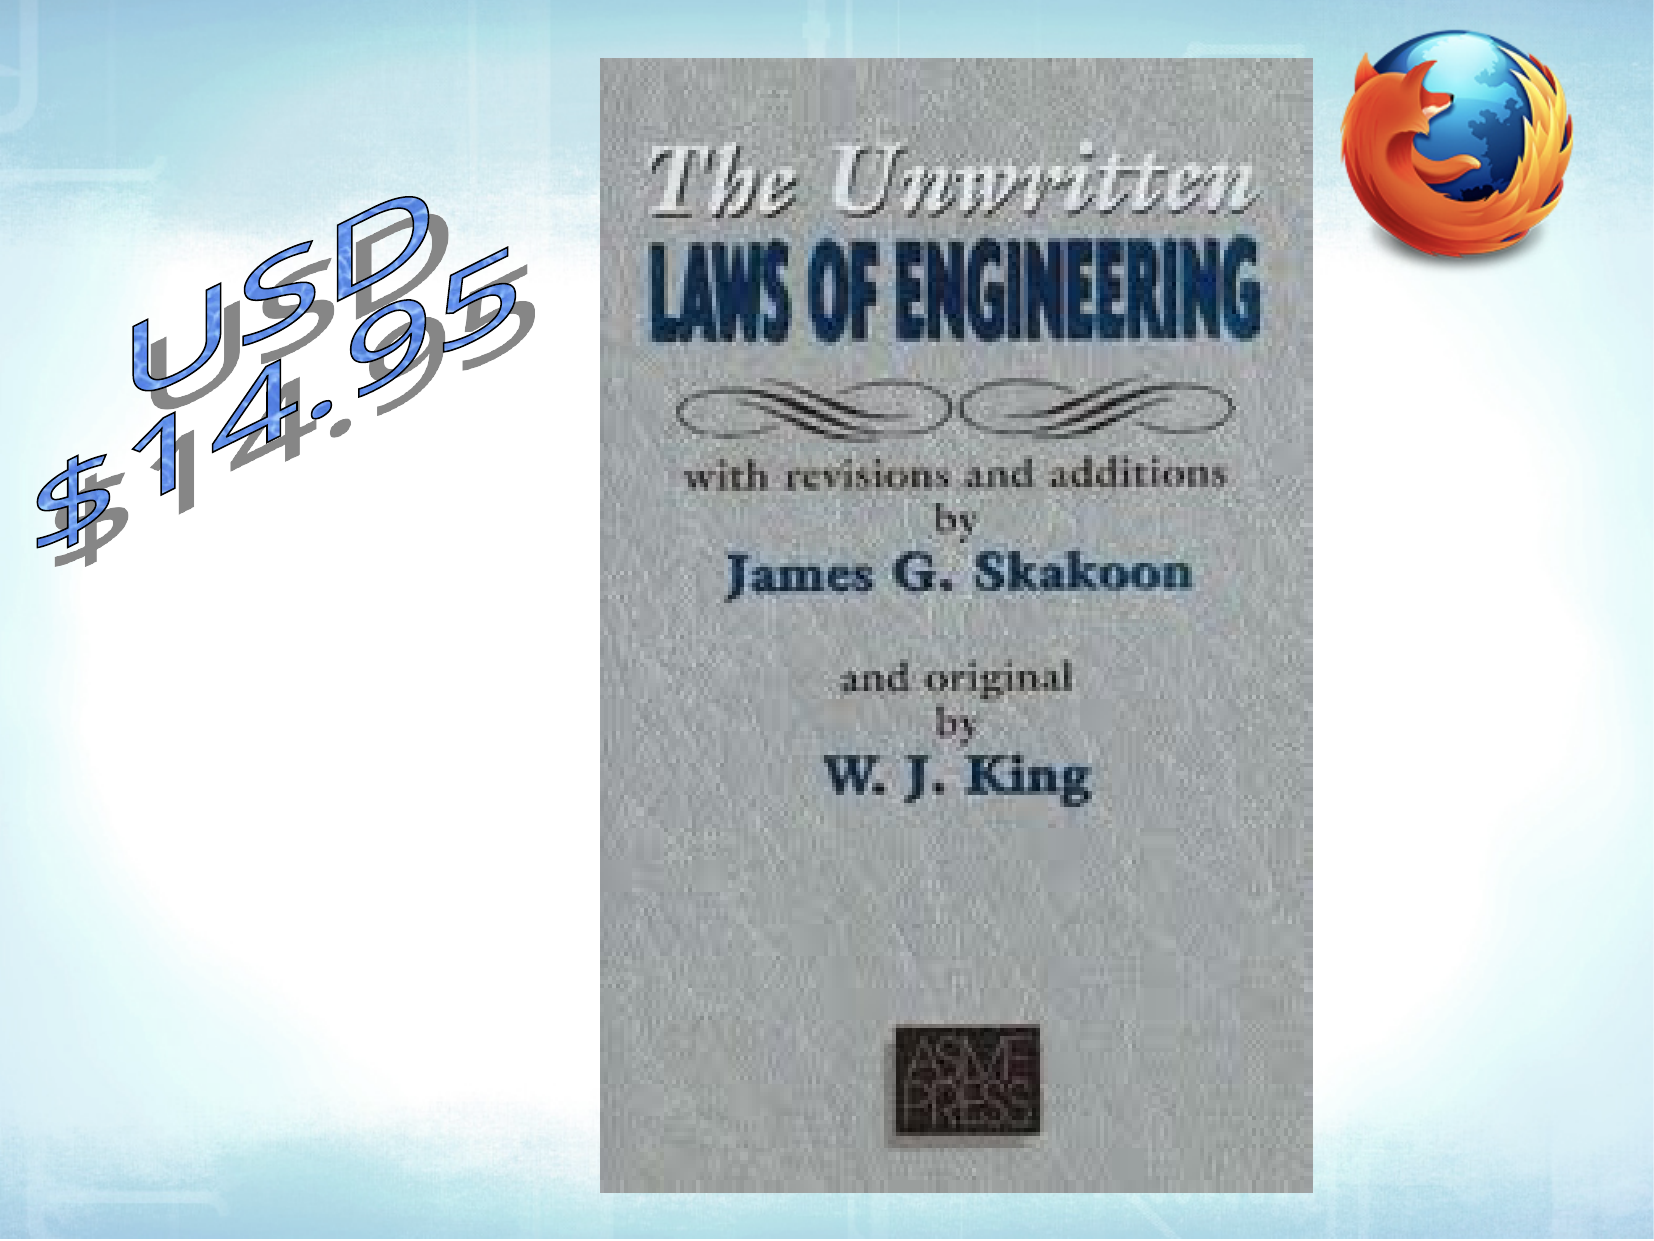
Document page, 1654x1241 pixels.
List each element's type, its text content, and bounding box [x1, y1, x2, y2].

text_box USD $14.95 [350, 299, 426, 397]
picture [0, 0, 1654, 1239]
text_box USD $14.95 [311, 400, 332, 419]
text_box USD $14.95 [337, 196, 429, 302]
text_box USD $14.95 [37, 454, 110, 548]
text_box USD $14.95 [133, 283, 221, 391]
text_box USD $14.95 [132, 412, 175, 495]
text_box USD $14.95 [243, 241, 315, 346]
text_box USD $14.95 [443, 247, 516, 352]
text_box USD $14.95 [212, 359, 297, 453]
